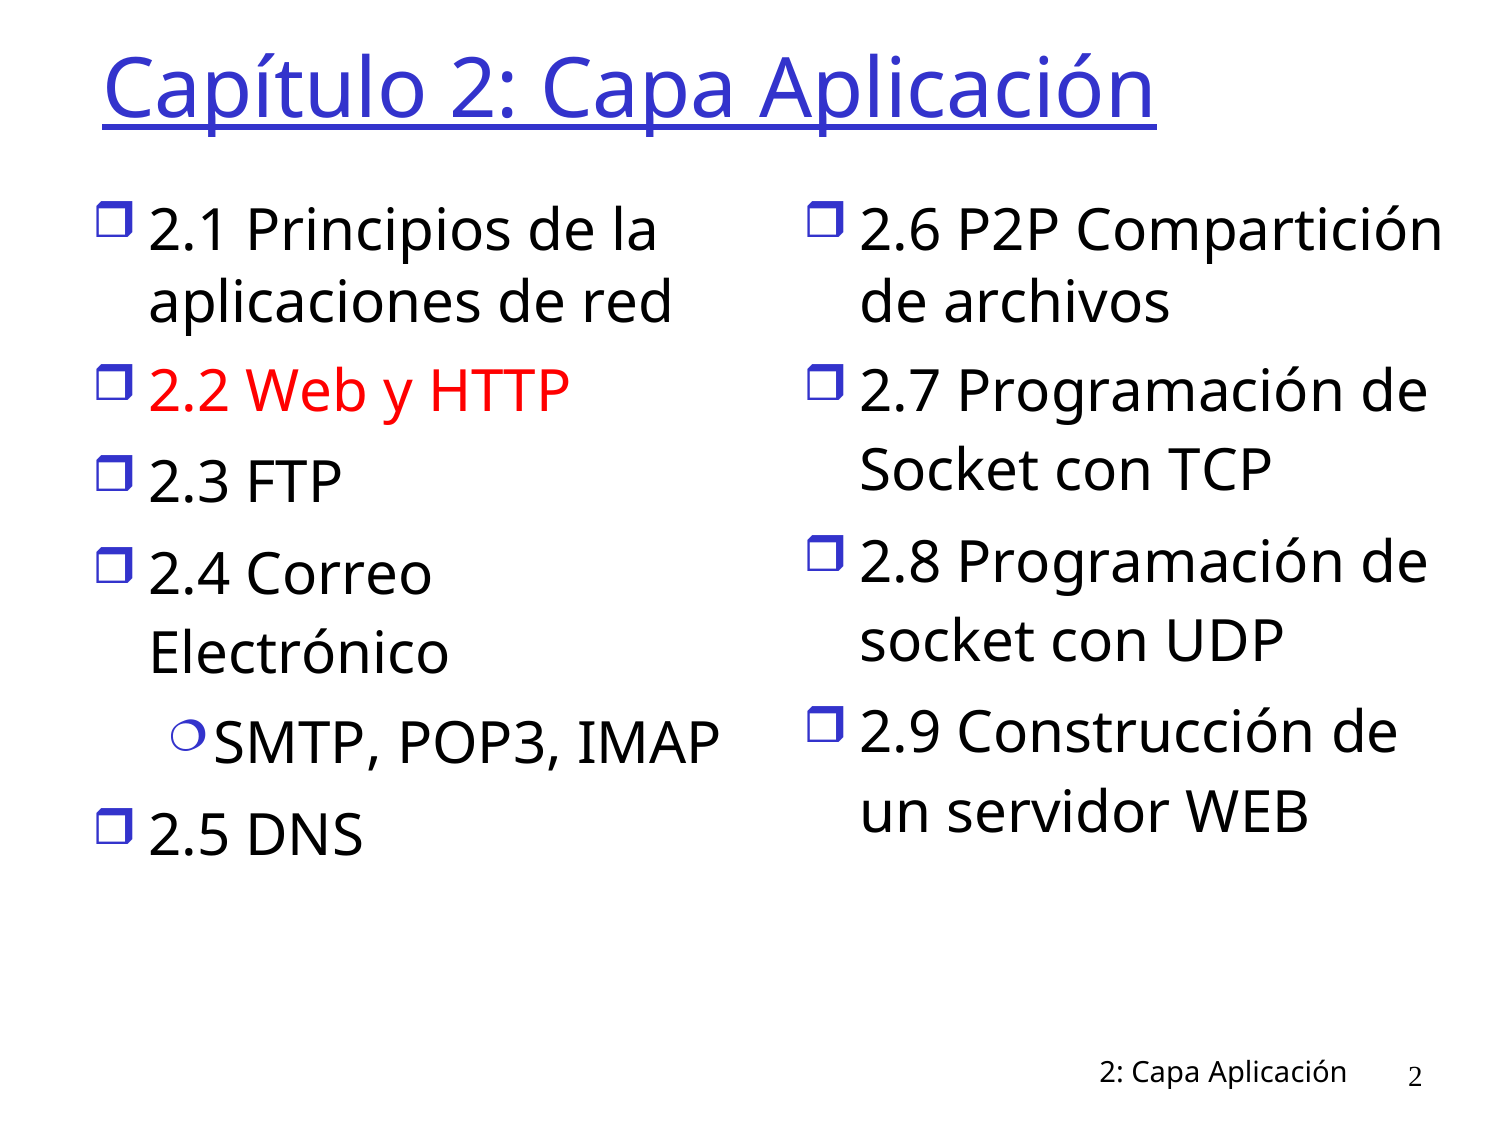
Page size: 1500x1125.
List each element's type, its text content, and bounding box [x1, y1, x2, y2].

title Capítulo 2: Capa Aplicación [87, 23, 1463, 150]
list 2.6 P2P Compartición de archivos 2.7 Programación de Socket con TCP 2.8 Programación de socket con UDP 2.9 Construcción de un servidor WEB [788, 186, 1466, 1049]
list 2.1 Principios de la aplicaciones de red 2.2 Web y HTTP 2.3 FTP 2.4 Correo Electrónico SMTP, POP3, IMAP 2.5 DNS [77, 186, 755, 1049]
